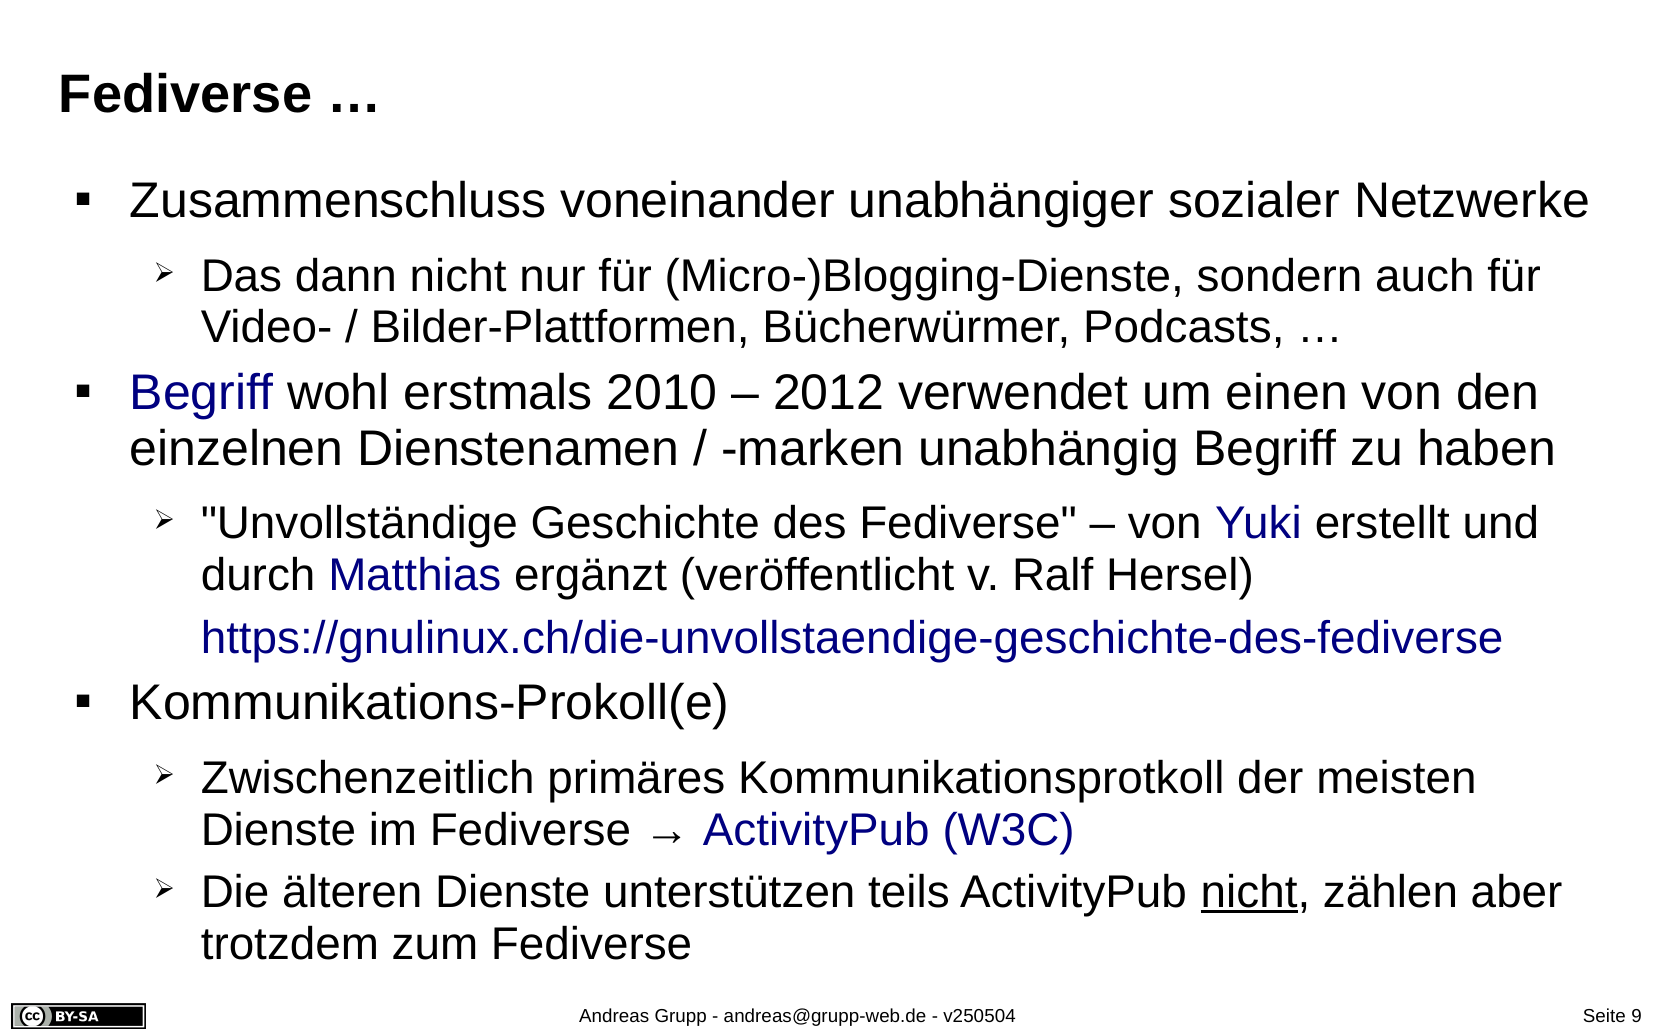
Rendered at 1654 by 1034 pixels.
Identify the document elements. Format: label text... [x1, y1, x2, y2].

picture [11, 1003, 146, 1029]
list Zusammenschluss voneinander unabhängiger sozialer Netzwerke Das dann nicht nur für (Micro-)Blogging-Dienste, sondern auch für Video- / Bilder-Plattformen, Bücherwürmer, Podcasts, … Begriff wohl erstmals 2010 – 2012 verwendet um einen von den einzelnen Dienstenamen / -marken unabhängig Begriff zu haben "Unvollständige Geschichte des Fediverse" – von Yuki erstellt und durch Matthias ergänzt (veröffentlicht v. Ralf Hersel) https://gnulinux.ch/die-unvollstaendige-geschichte-des-fediverse Kommunikations-Prokoll(e) Zwischenzeitlich primäres Kommunikationsprotkoll der meisten Dienste im Fediverse → ActivityPub (W3C) Die älteren Dienste unterstützen teils ActivityPub nicht, zählen aber trotzdem zum Fediverse [59, 172, 1595, 970]
title Fediverse … [59, 24, 1625, 165]
